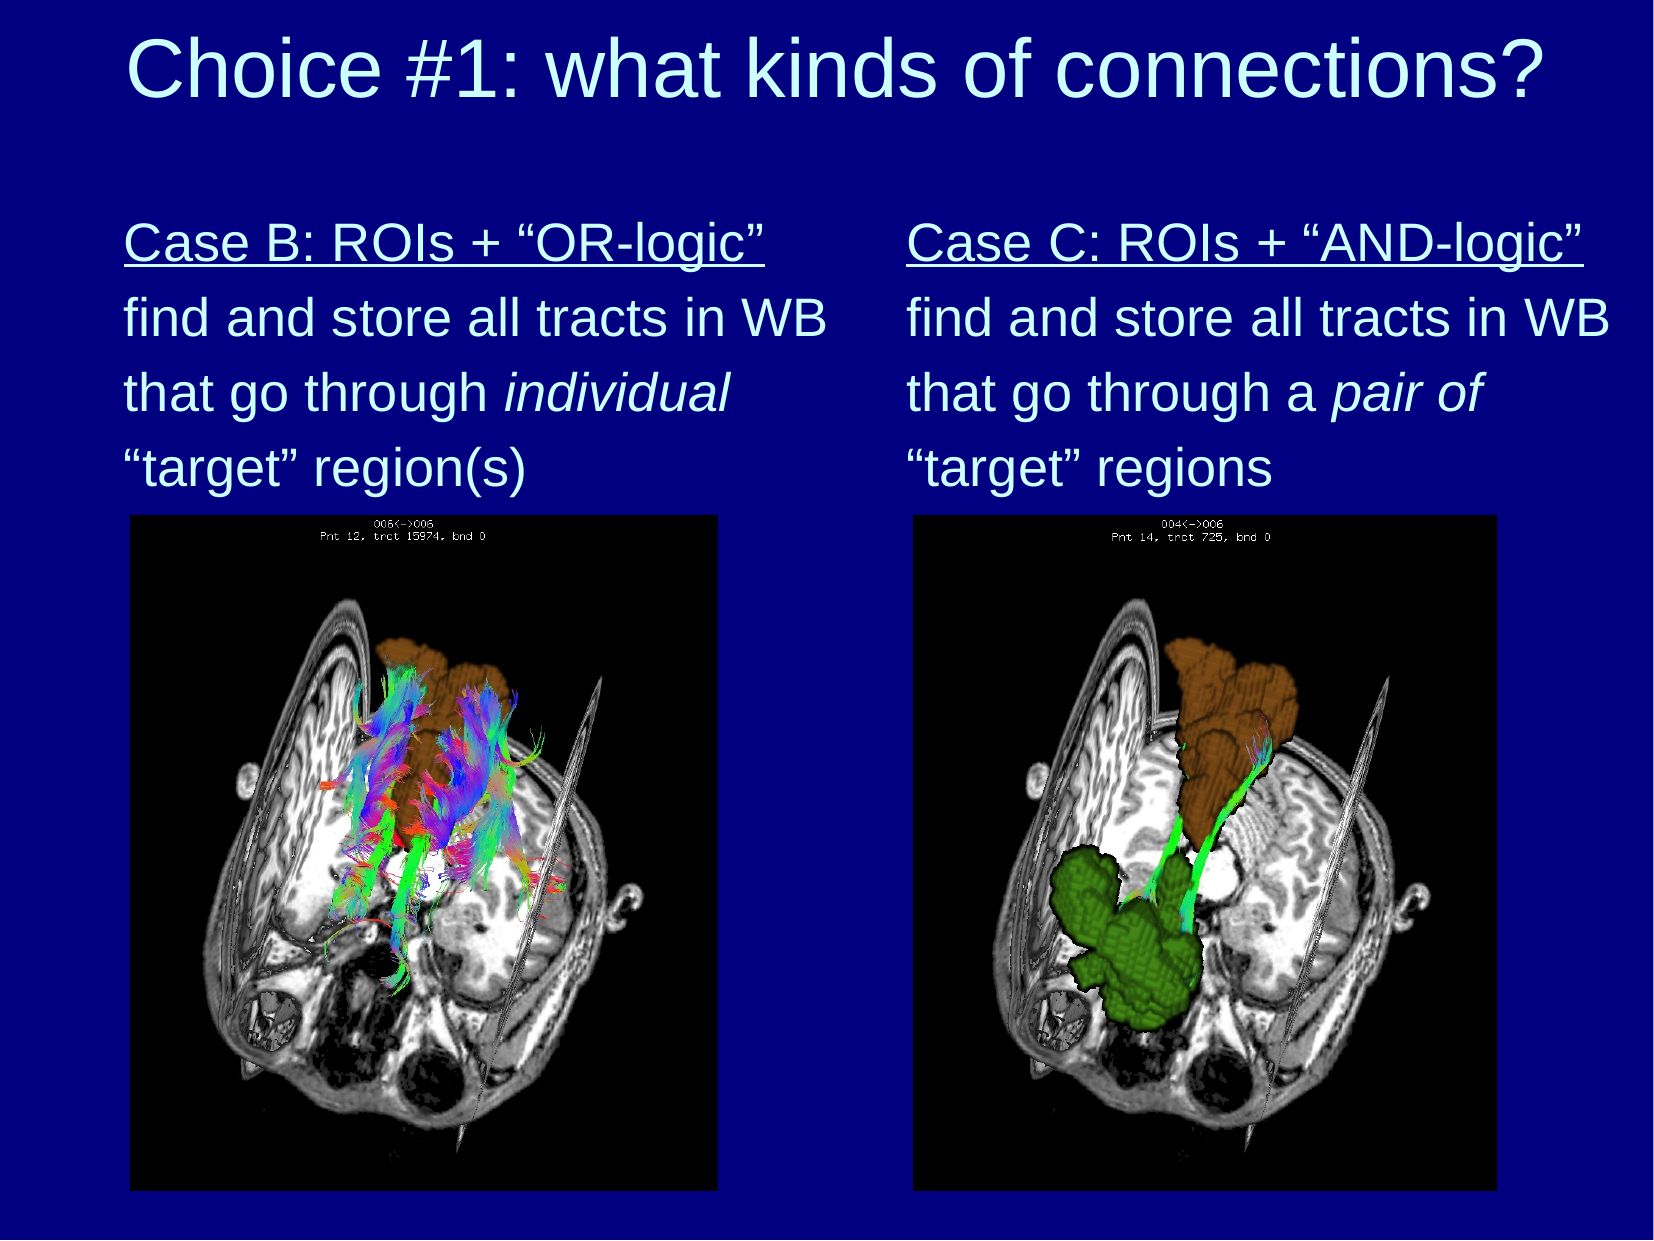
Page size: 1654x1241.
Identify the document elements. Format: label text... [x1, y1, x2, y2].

picture [913, 515, 1498, 1191]
title Choice #1: what kinds of connections? [35, 1, 1636, 137]
text_box Case B: ROIs + “OR-logic” find and store all tracts in WB that go through individual “target” region(s) [109, 190, 860, 505]
text_box Case C: ROIs + “AND-logic” find and store all tracts in WB that go through a pair of “target” regions [891, 190, 1643, 505]
picture [129, 515, 718, 1191]
